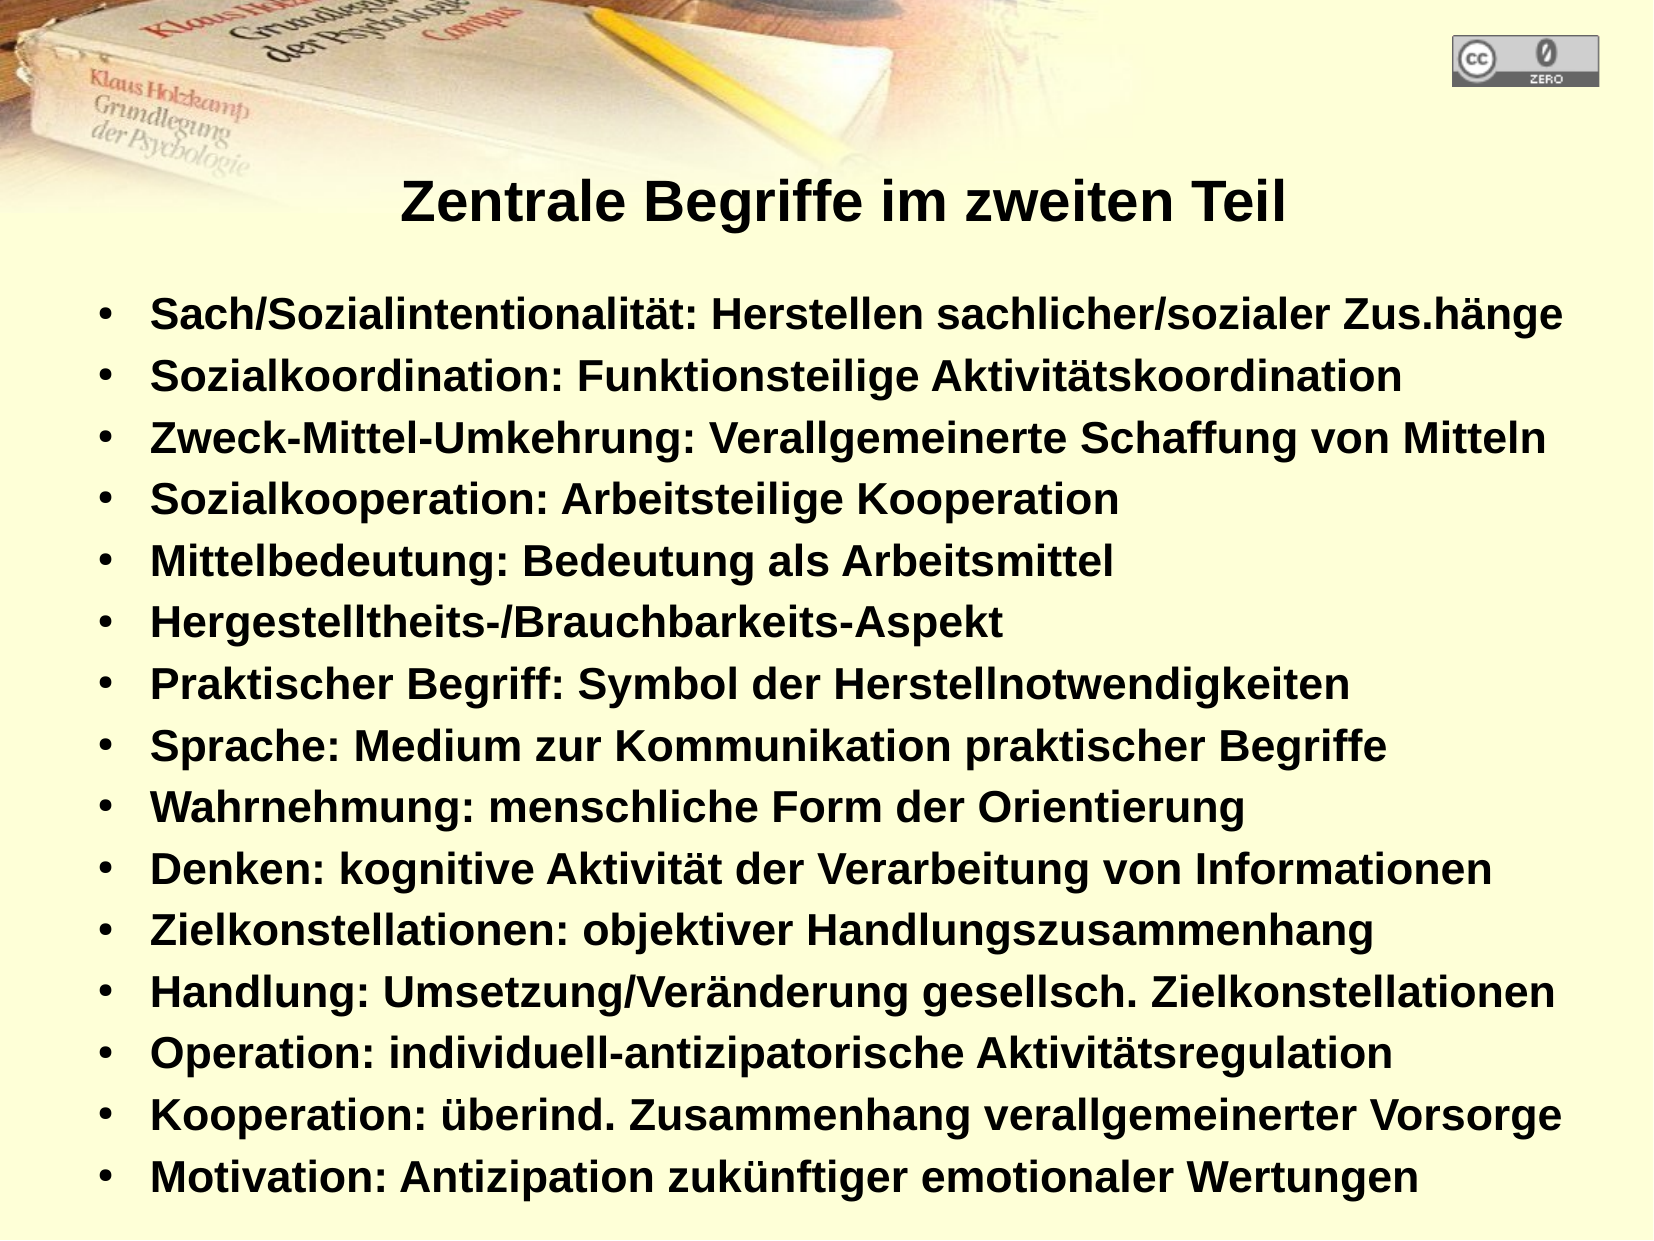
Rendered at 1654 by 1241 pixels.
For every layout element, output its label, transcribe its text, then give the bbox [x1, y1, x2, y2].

picture [0, 0, 1156, 213]
picture [1452, 35, 1600, 87]
list Sach/Sozialintentionalität: Herstellen sachlicher/sozialer Zus.hänge Sozialkoordination: Funktionsteilige Aktivitätskoordination Zweck-Mittel-Umkehrung: Verallgemeinerte Schaffung von Mitteln Sozialkooperation: Arbeitsteilige Kooperation Mittelbedeutung: Bedeutung als Arbeitsmittel Hergestelltheits-/Brauchbarkeits-Aspekt Praktischer Begriff: Symbol der Herstellnotwendigkeiten Sprache: Medium zur Kommunikation praktischer Begriffe Wahrnehmung: menschliche Form der Orientierung Denken: kognitive Aktivität der Verarbeitung von Informationen Zielkonstellationen: objektiver Handlungszusammenhang Handlung: Umsetzung/Veränderung gesellsch. Zielkonstellationen Operation: individuell-antizipatorische Aktivitätsregulation Kooperation: überind. Zusammenhang verallgemeinerter Vorsorge Motivation: Antizipation zukünftiger emotionaler Wertungen [80, 289, 1607, 1205]
title Zentrale Begriffe im zweiten Teil [82, 124, 1607, 278]
